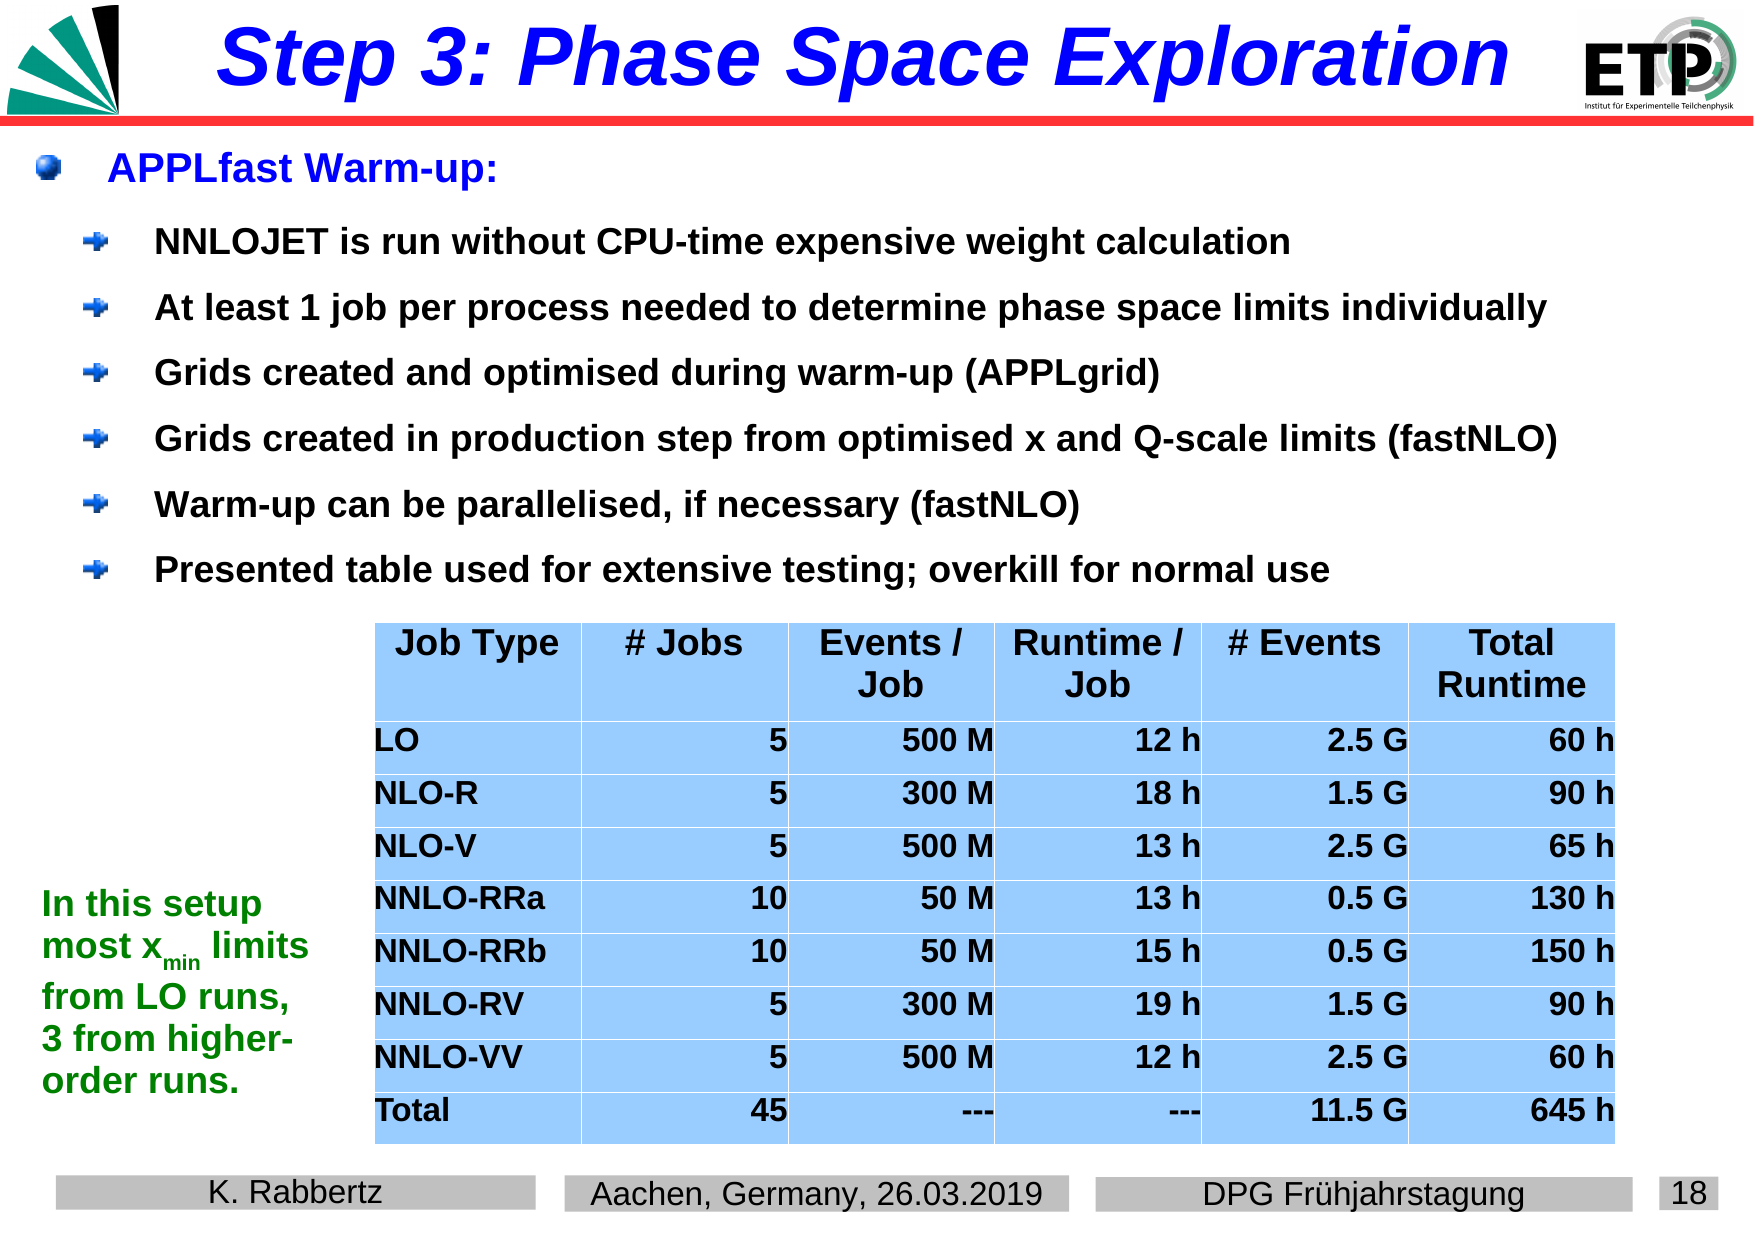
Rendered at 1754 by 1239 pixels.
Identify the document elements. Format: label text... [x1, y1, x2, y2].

table_cell 12 h [995, 722, 1201, 774]
table_cell 45 [582, 1093, 788, 1144]
table_cell 11.5 G [1202, 1093, 1408, 1144]
text_box In this setup most xmin limits from LO runs, 3 from higher- order runs. [29, 876, 322, 1108]
table_cell 19 h [995, 987, 1201, 1039]
table_cell 300 M [789, 987, 994, 1039]
table_cell LO [375, 722, 581, 774]
table_cell 1.5 G [1202, 775, 1408, 827]
picture [7, 5, 119, 116]
table_cell 60 h [1409, 722, 1615, 774]
table_cell NNLO-VV [375, 1040, 581, 1092]
table_cell NNLO-RRa [375, 881, 581, 933]
table_cell 645 h [1409, 1093, 1615, 1144]
table_cell 2.5 G [1202, 828, 1408, 880]
table_cell 500 M [789, 1040, 994, 1092]
table_cell 5 [582, 987, 788, 1039]
table_header Job Type [375, 623, 581, 721]
table_header Events / Job [789, 623, 994, 721]
table_cell 90 h [1409, 775, 1615, 827]
table_cell --- [995, 1093, 1201, 1144]
table_cell 0.5 G [1202, 934, 1408, 986]
table_cell 10 [582, 881, 788, 933]
table_header Runtime / Job [995, 623, 1201, 721]
title Step 3: Phase Space Exploration [123, 0, 1606, 114]
table_header # Events [1202, 623, 1408, 721]
table_header Total Runtime [1409, 623, 1615, 721]
table_cell --- [789, 1093, 994, 1144]
table_cell 5 [582, 775, 788, 827]
table_cell 0.5 G [1202, 881, 1408, 933]
picture [1606, 9, 1744, 113]
table_cell 5 [582, 1040, 788, 1092]
table_cell 12 h [995, 1040, 1201, 1092]
table_cell 5 [582, 828, 788, 880]
table_cell 300 M [789, 775, 994, 827]
list APPLfast Warm-up: NNLOJET is run without CPU-time expensive weight calculation At least 1 job per process needed to determine phase space limits individually Grids created and optimised during warm-up (APPLgrid) Grids created in production step from optimised x and Q-scale limits (fastNLO) Warm-up can be parallelised, if necessary (fastNLO) Presented table used for extensive testing; overkill for normal use [24, 144, 1730, 592]
table_cell NNLO-RV [375, 987, 581, 1039]
table_cell 2.5 G [1202, 1040, 1408, 1092]
table_cell 13 h [995, 828, 1201, 880]
table_cell 60 h [1409, 1040, 1615, 1092]
table_cell 15 h [995, 934, 1201, 986]
table_cell 13 h [995, 881, 1201, 933]
table_cell 18 h [995, 775, 1201, 827]
table_cell 130 h [1409, 881, 1615, 933]
table_header # Jobs [582, 623, 788, 721]
table_cell Total [375, 1093, 581, 1144]
table_cell NLO-R [375, 775, 581, 827]
table_cell NNLO-RRb [375, 934, 581, 986]
table_cell 90 h [1409, 987, 1615, 1039]
table_cell 65 h [1409, 828, 1615, 880]
table_cell 150 h [1409, 934, 1615, 986]
table_cell 50 M [789, 881, 994, 933]
table_cell 2.5 G [1202, 722, 1408, 774]
table_cell 5 [582, 722, 788, 774]
table_cell 1.5 G [1202, 987, 1408, 1039]
table_cell 50 M [789, 934, 994, 986]
table_cell 500 M [789, 722, 994, 774]
table_cell NLO-V [375, 828, 581, 880]
table_cell 10 [582, 934, 788, 986]
table_cell 500 M [789, 828, 994, 880]
